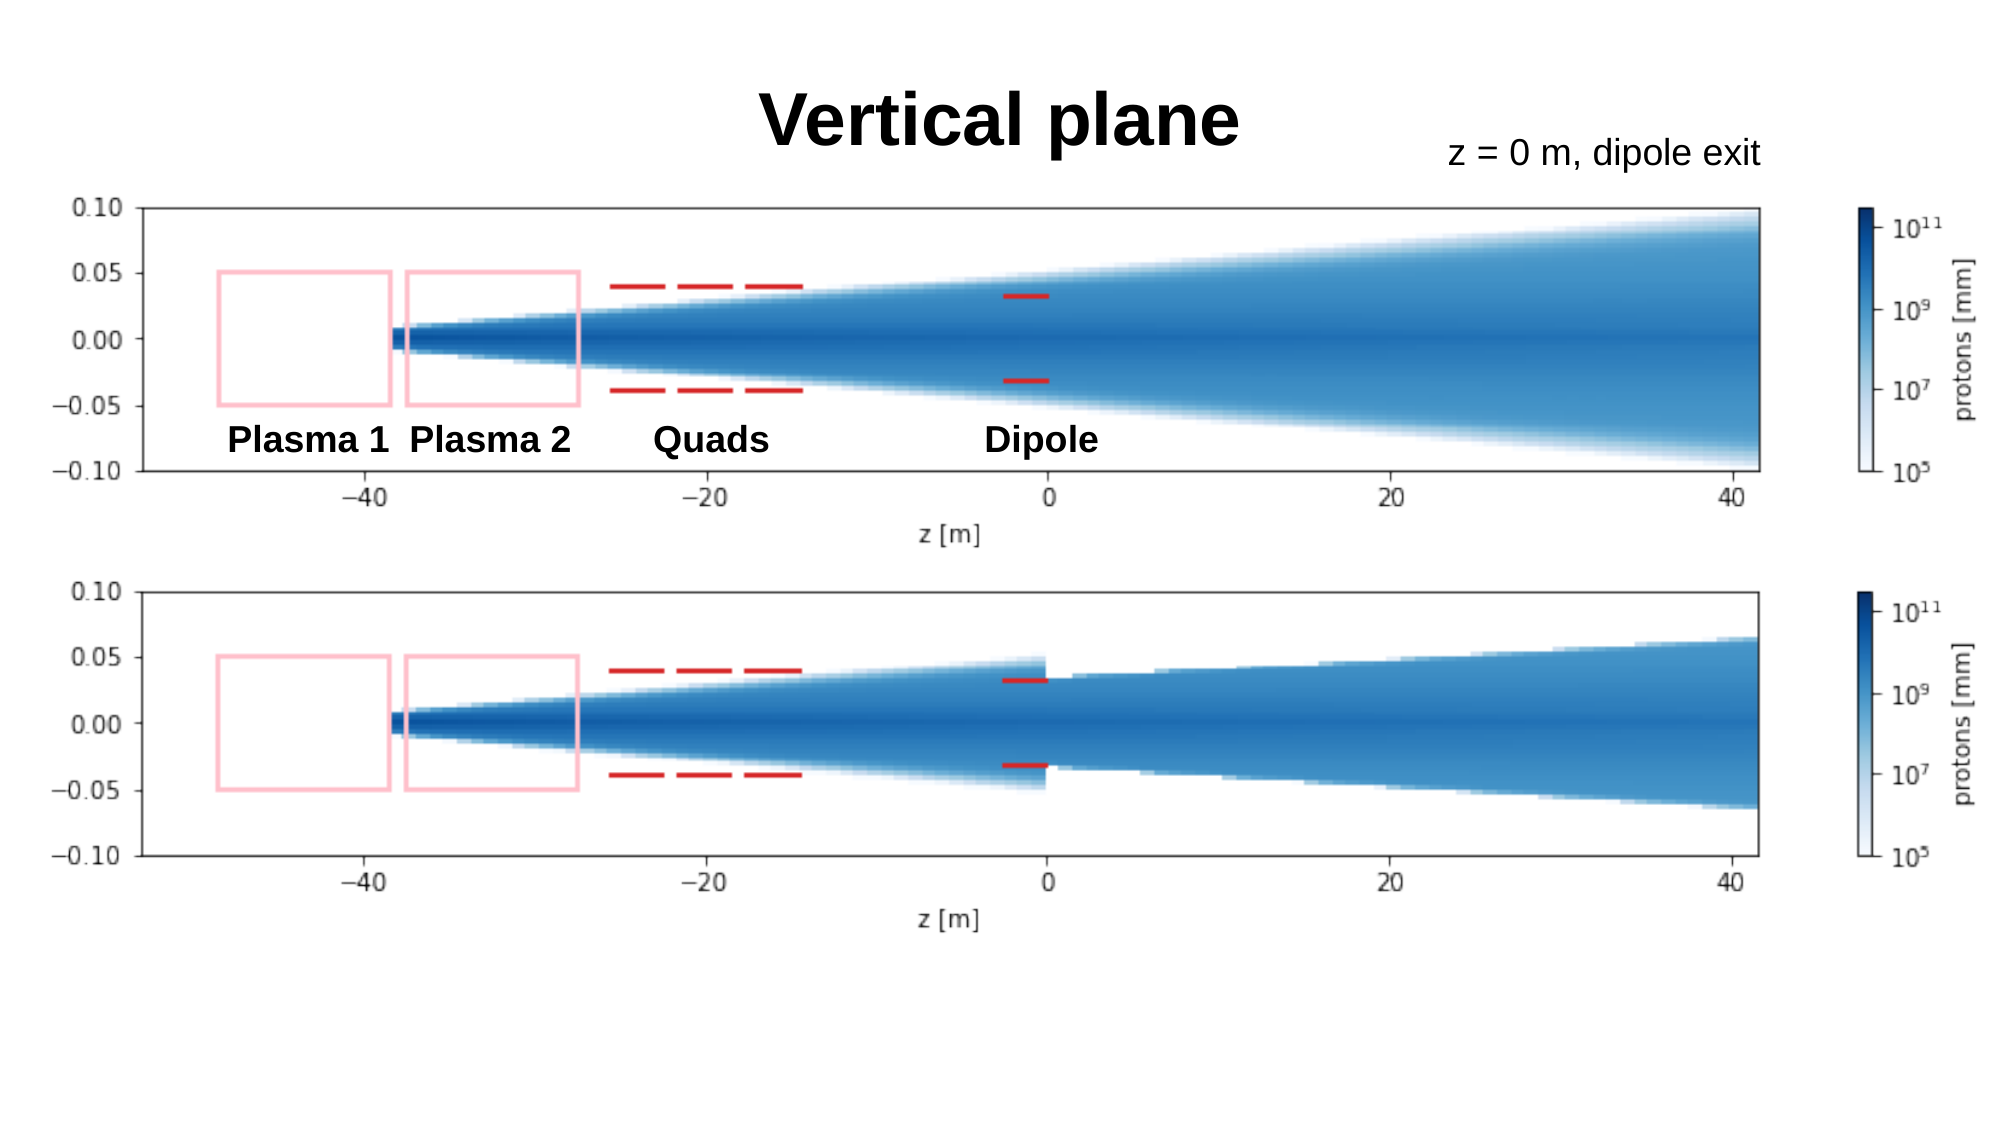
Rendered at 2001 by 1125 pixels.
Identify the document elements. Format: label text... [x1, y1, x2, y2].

text_box Plasma 2 [394, 407, 589, 469]
text_box Dipole [969, 407, 1116, 469]
picture [45, 565, 1995, 948]
text_box Quads [638, 407, 787, 469]
text_box Vertical plane [743, 62, 1262, 169]
picture [45, 181, 1996, 563]
text_box Plasma 1 [212, 407, 394, 469]
text_box z = 0 m, dipole exit [1432, 120, 1780, 182]
